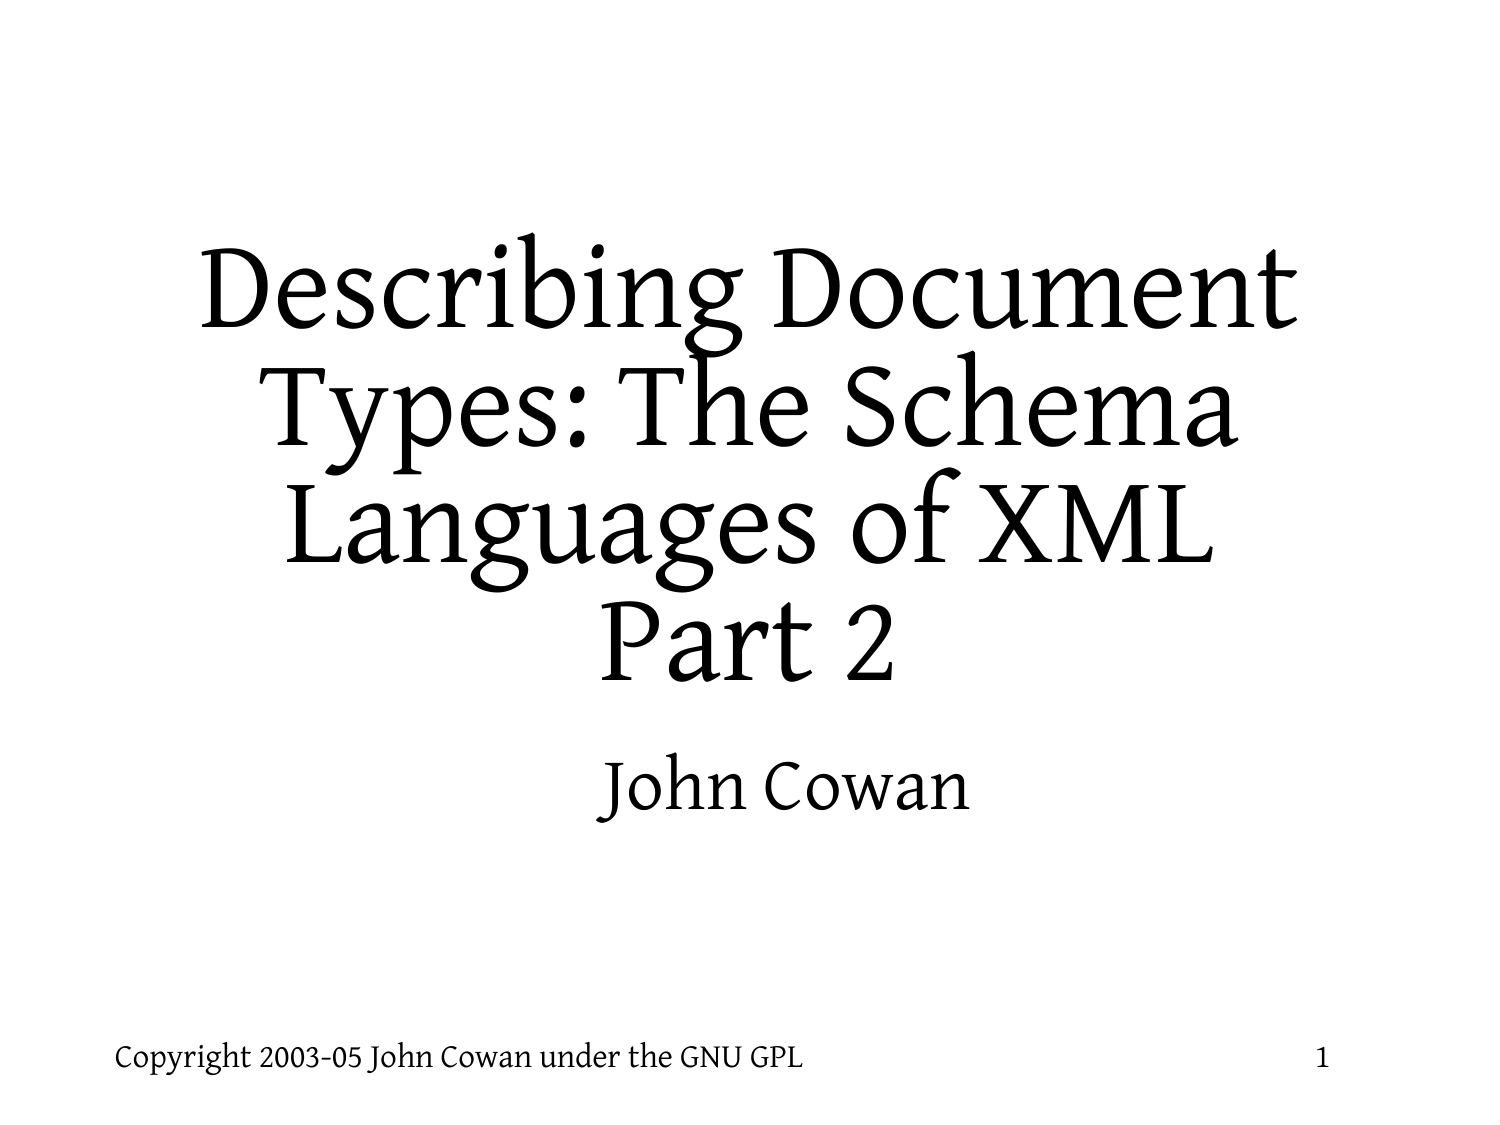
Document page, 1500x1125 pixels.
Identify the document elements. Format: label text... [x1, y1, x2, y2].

title Describing Document Types: The Schema Languages of XML Part 2 [112, 193, 1388, 745]
subtitle John Cowan [225, 637, 1276, 1005]
